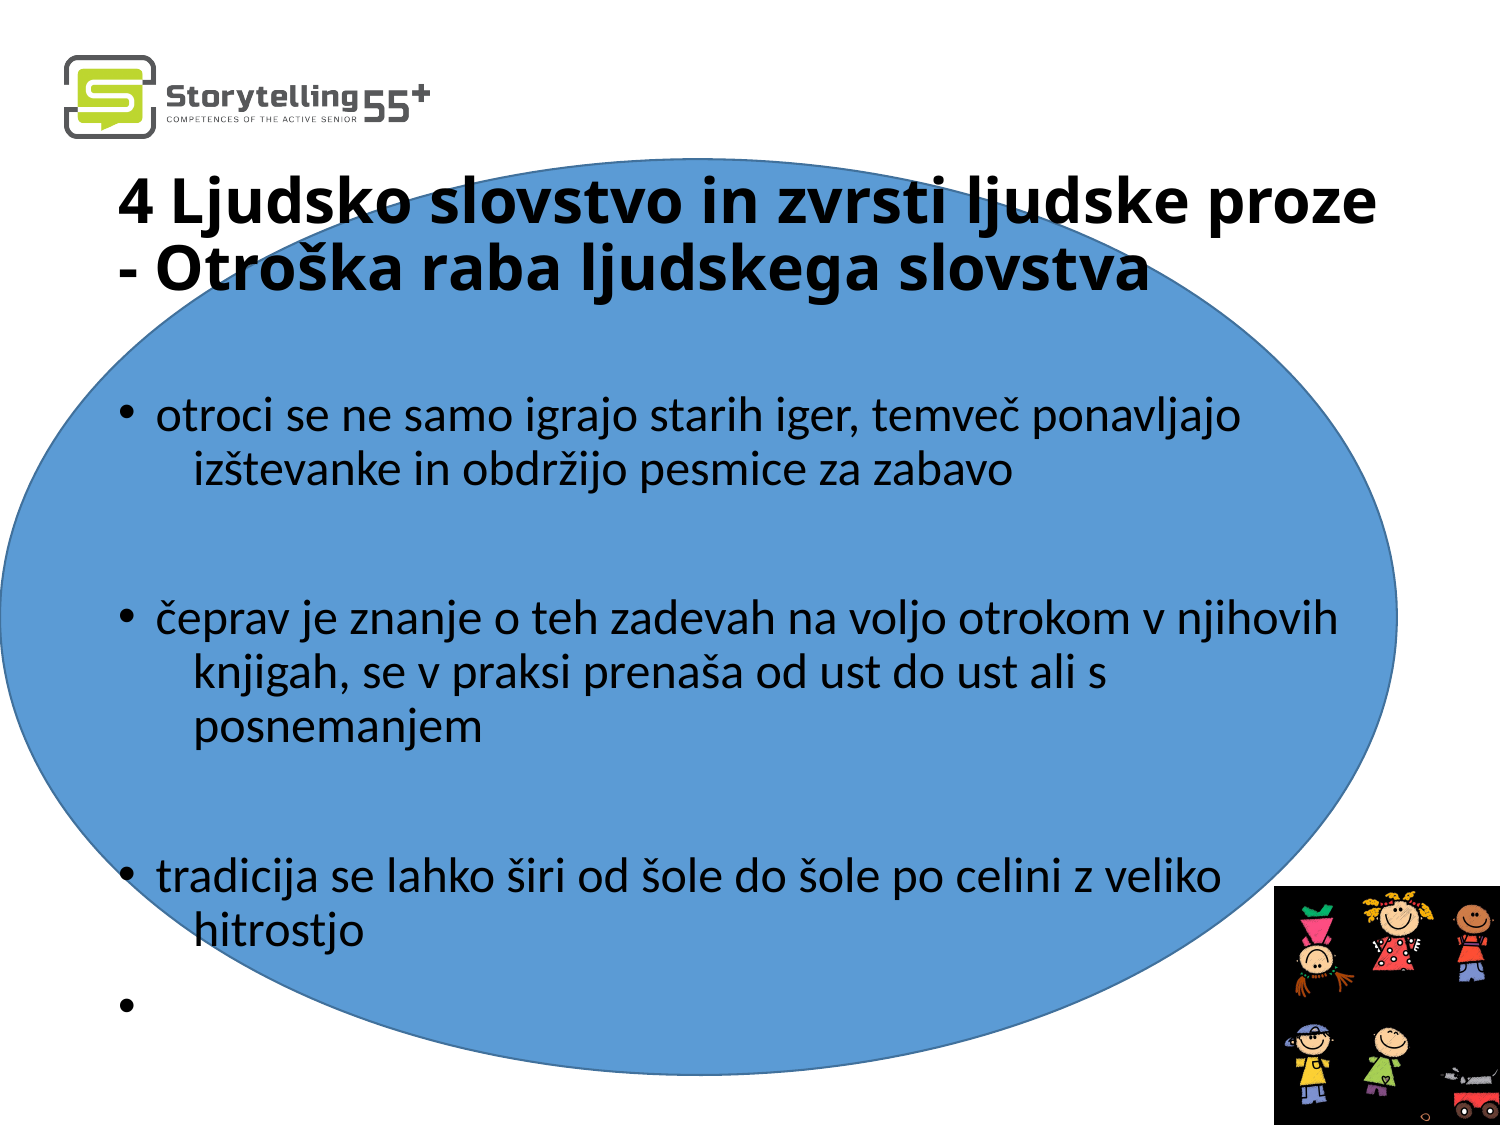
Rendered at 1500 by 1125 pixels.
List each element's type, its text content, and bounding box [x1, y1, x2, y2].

picture [64, 55, 430, 139]
list otroci se ne samo igrajo starih iger, temveč ponavljajo izštevanke in obdržijo pesmice za zabavo čeprav je znanje o teh zadevah na voljo otrokom v njihovih knjigah, se v praksi prenaša od ust do ust ali s posnemanjem tradicija se lahko širi od šole do šole po celini z veliko hitrostjo [103, 299, 1397, 1111]
picture [1274, 886, 1500, 1125]
text_box [0, 377, 103, 857]
title 4 Ljudsko slovstvo in zvrsti ljudske proze - Otroška raba ljudskega slovstva [103, 138, 1397, 299]
